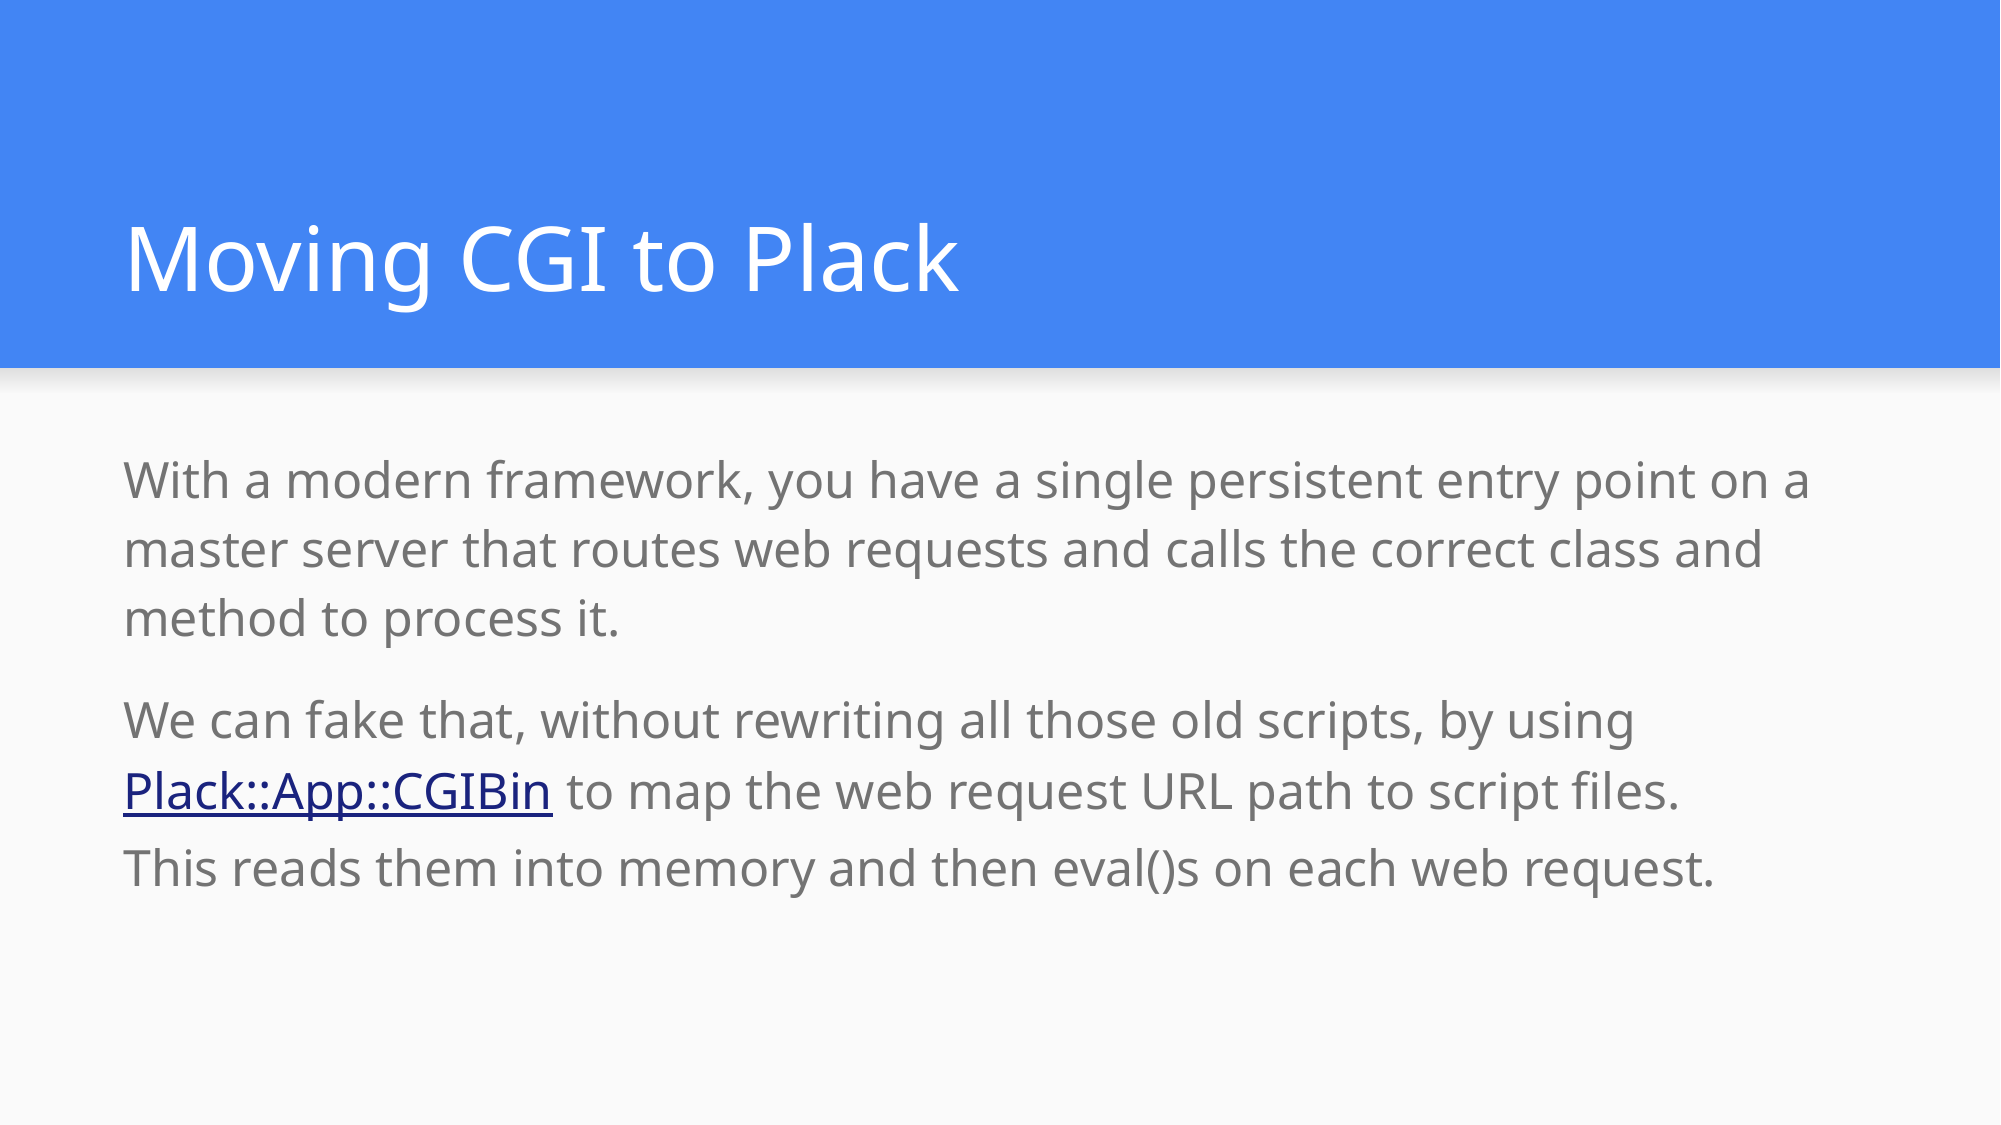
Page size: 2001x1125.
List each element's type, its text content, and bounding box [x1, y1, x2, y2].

title Moving CGI to Plack [103, 161, 1902, 330]
list With a modern framework, you have a single persistent entry point on a master server that routes web requests and calls the correct class and method to process it. We can fake that, without rewriting all those old scripts, by using Plack::App::CGIBin to map the web request URL path to script files. This reads them into memory and then eval()s on each web request. [103, 419, 1902, 1013]
